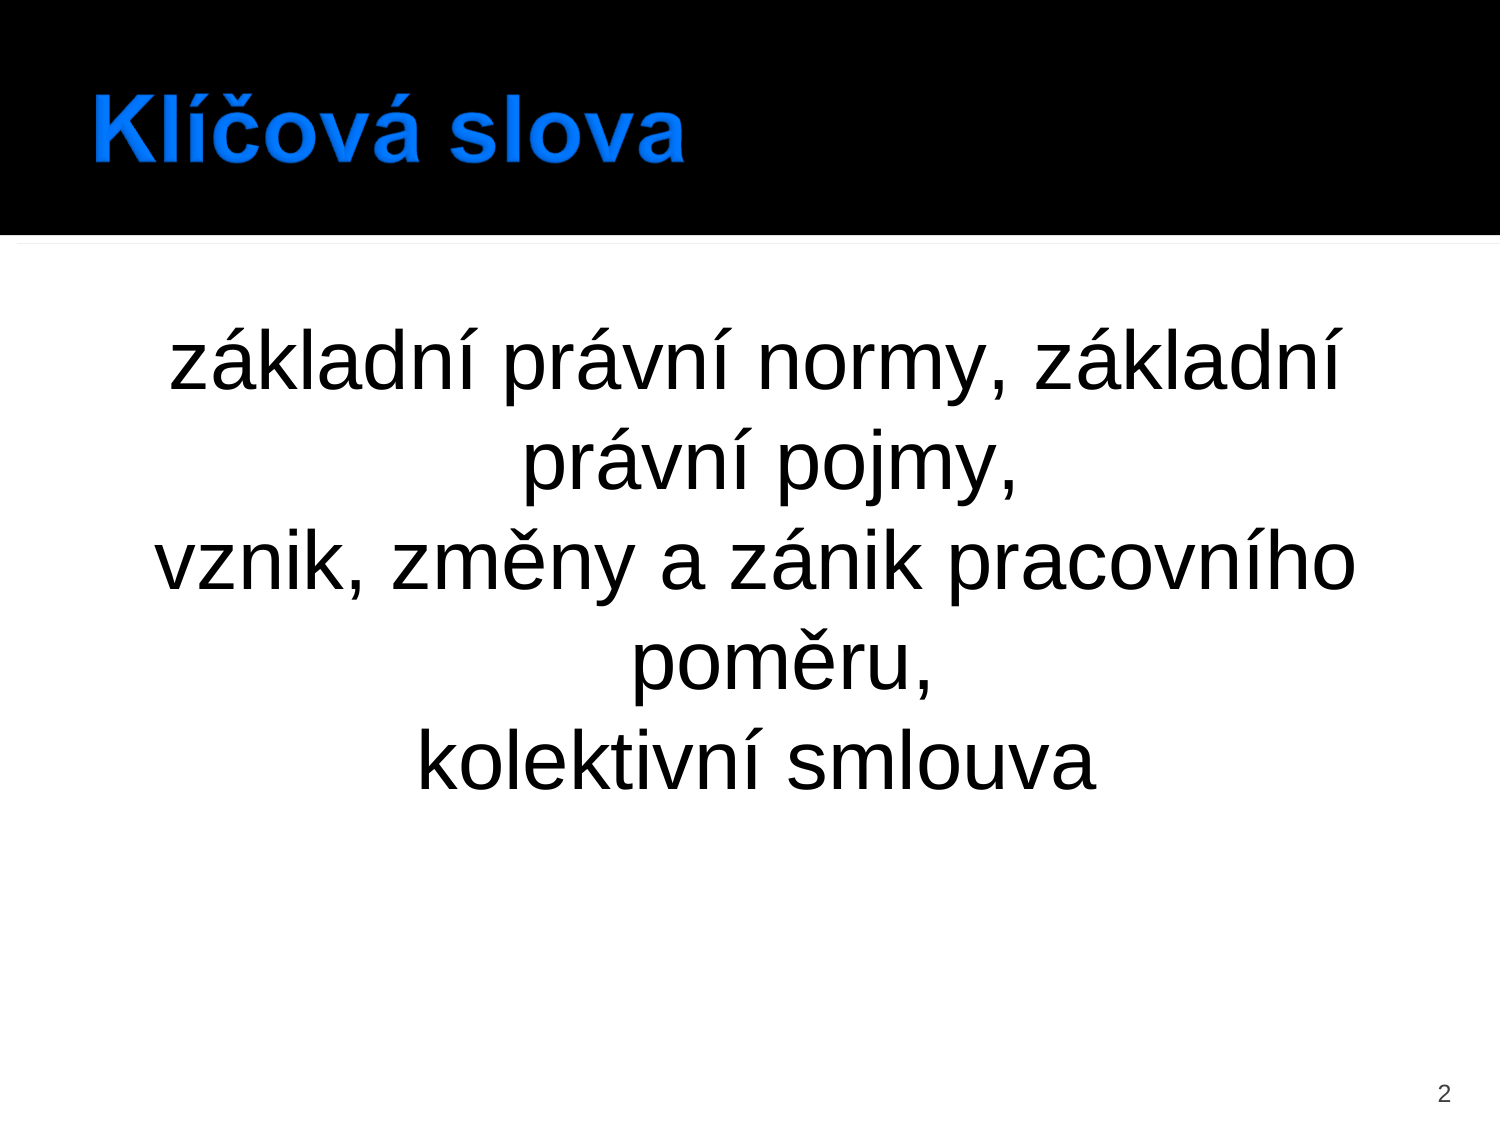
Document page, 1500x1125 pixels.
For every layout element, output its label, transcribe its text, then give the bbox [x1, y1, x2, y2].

text_box <číslo> [1345, 1062, 1467, 1108]
list základní právní normy, základní právní pojmy, vznik, změny a zánik pracovního poměru, kolektivní smlouva [75, 291, 1426, 1051]
text_box [31, 24, 1427, 233]
